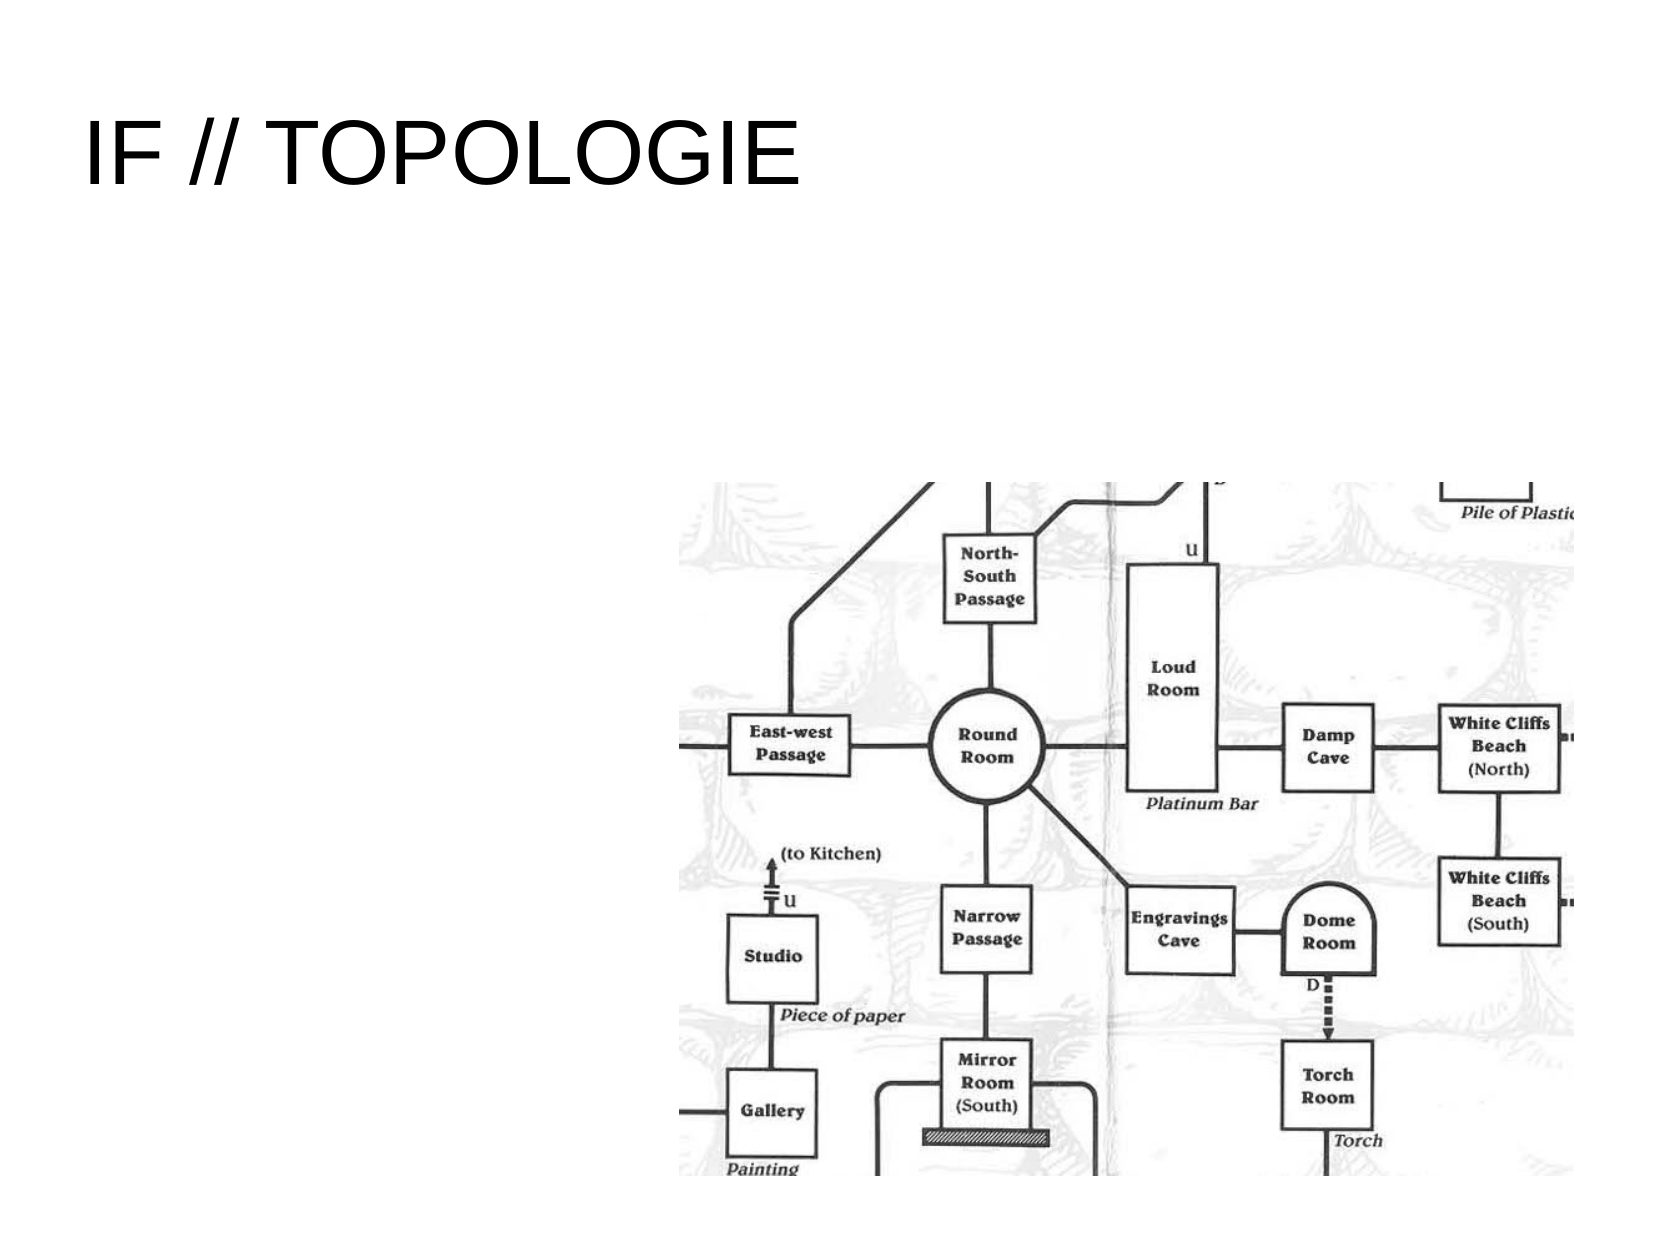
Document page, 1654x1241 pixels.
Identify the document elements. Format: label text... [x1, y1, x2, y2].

picture [679, 482, 1574, 1177]
title IF // TOPOLOGIE [82, 56, 1571, 250]
